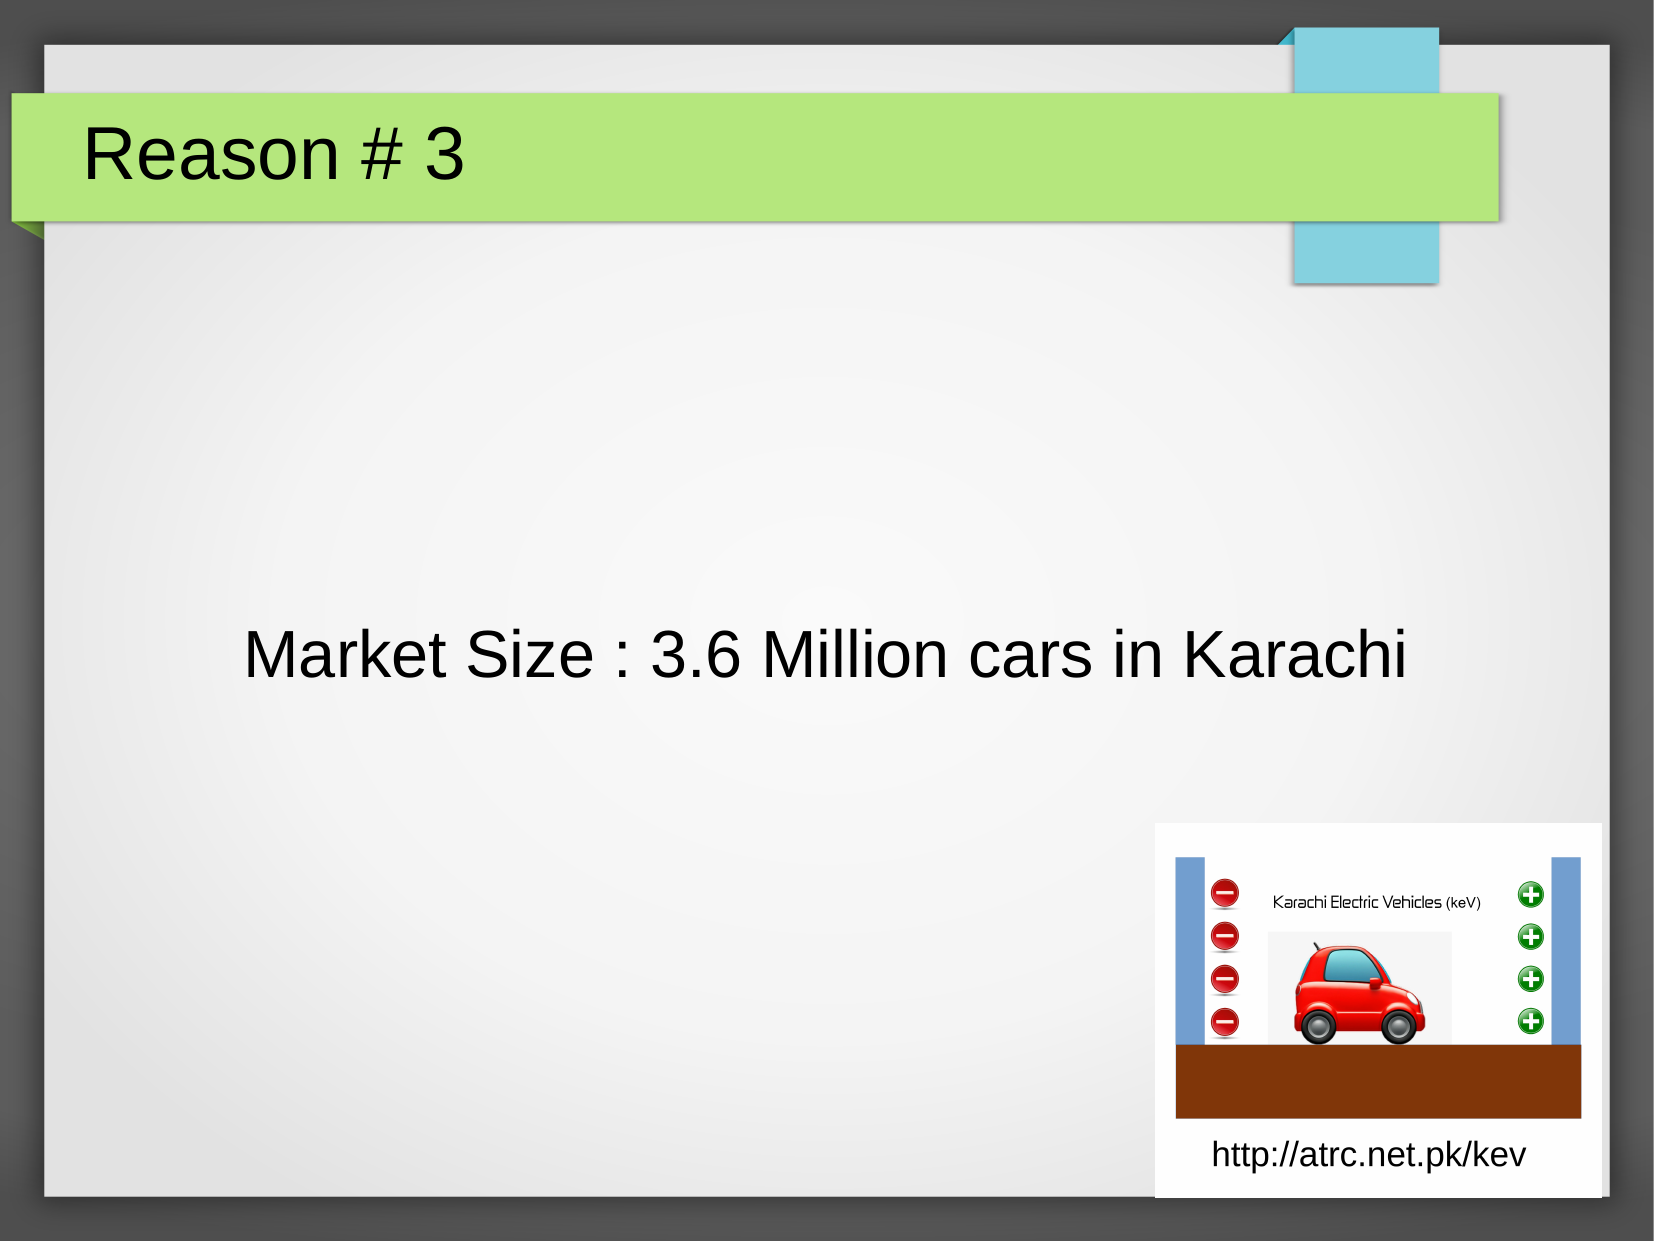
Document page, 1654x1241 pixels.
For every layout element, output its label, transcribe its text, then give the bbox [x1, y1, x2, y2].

picture [0, 0, 1654, 1241]
subtitle Market Size : 3.6 Million cars in Karachi [82, 295, 1571, 1015]
title Reason # 3 [82, 94, 1264, 213]
